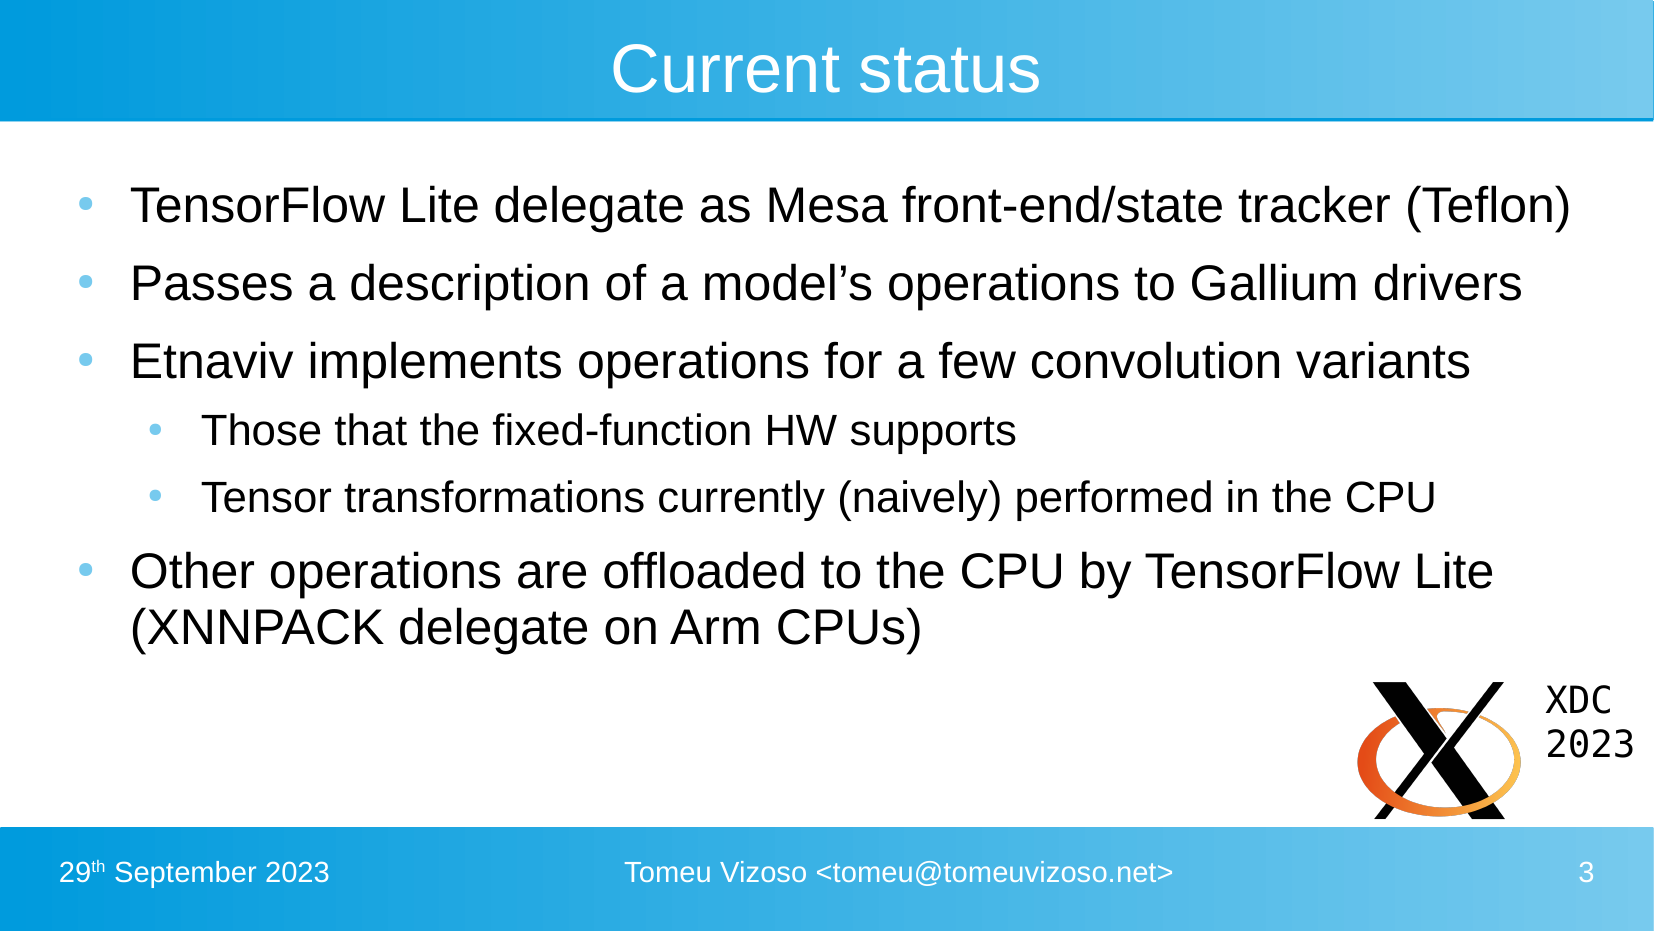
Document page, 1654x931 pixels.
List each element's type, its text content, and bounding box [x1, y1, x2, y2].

title Current status [59, 29, 1595, 108]
picture [1342, 768, 1536, 828]
list TensorFlow Lite delegate as Mesa front-end/state tracker (Teflon) Passes a description of a model’s operations to Gallium drivers Etnaviv implements operations for a few convolution variants Those that the fixed-function HW supports Tensor transformations currently (naively) performed in the CPU Other operations are offloaded to the CPU by TensorFlow Lite (XNNPACK delegate on Arm CPUs) [59, 177, 1595, 768]
